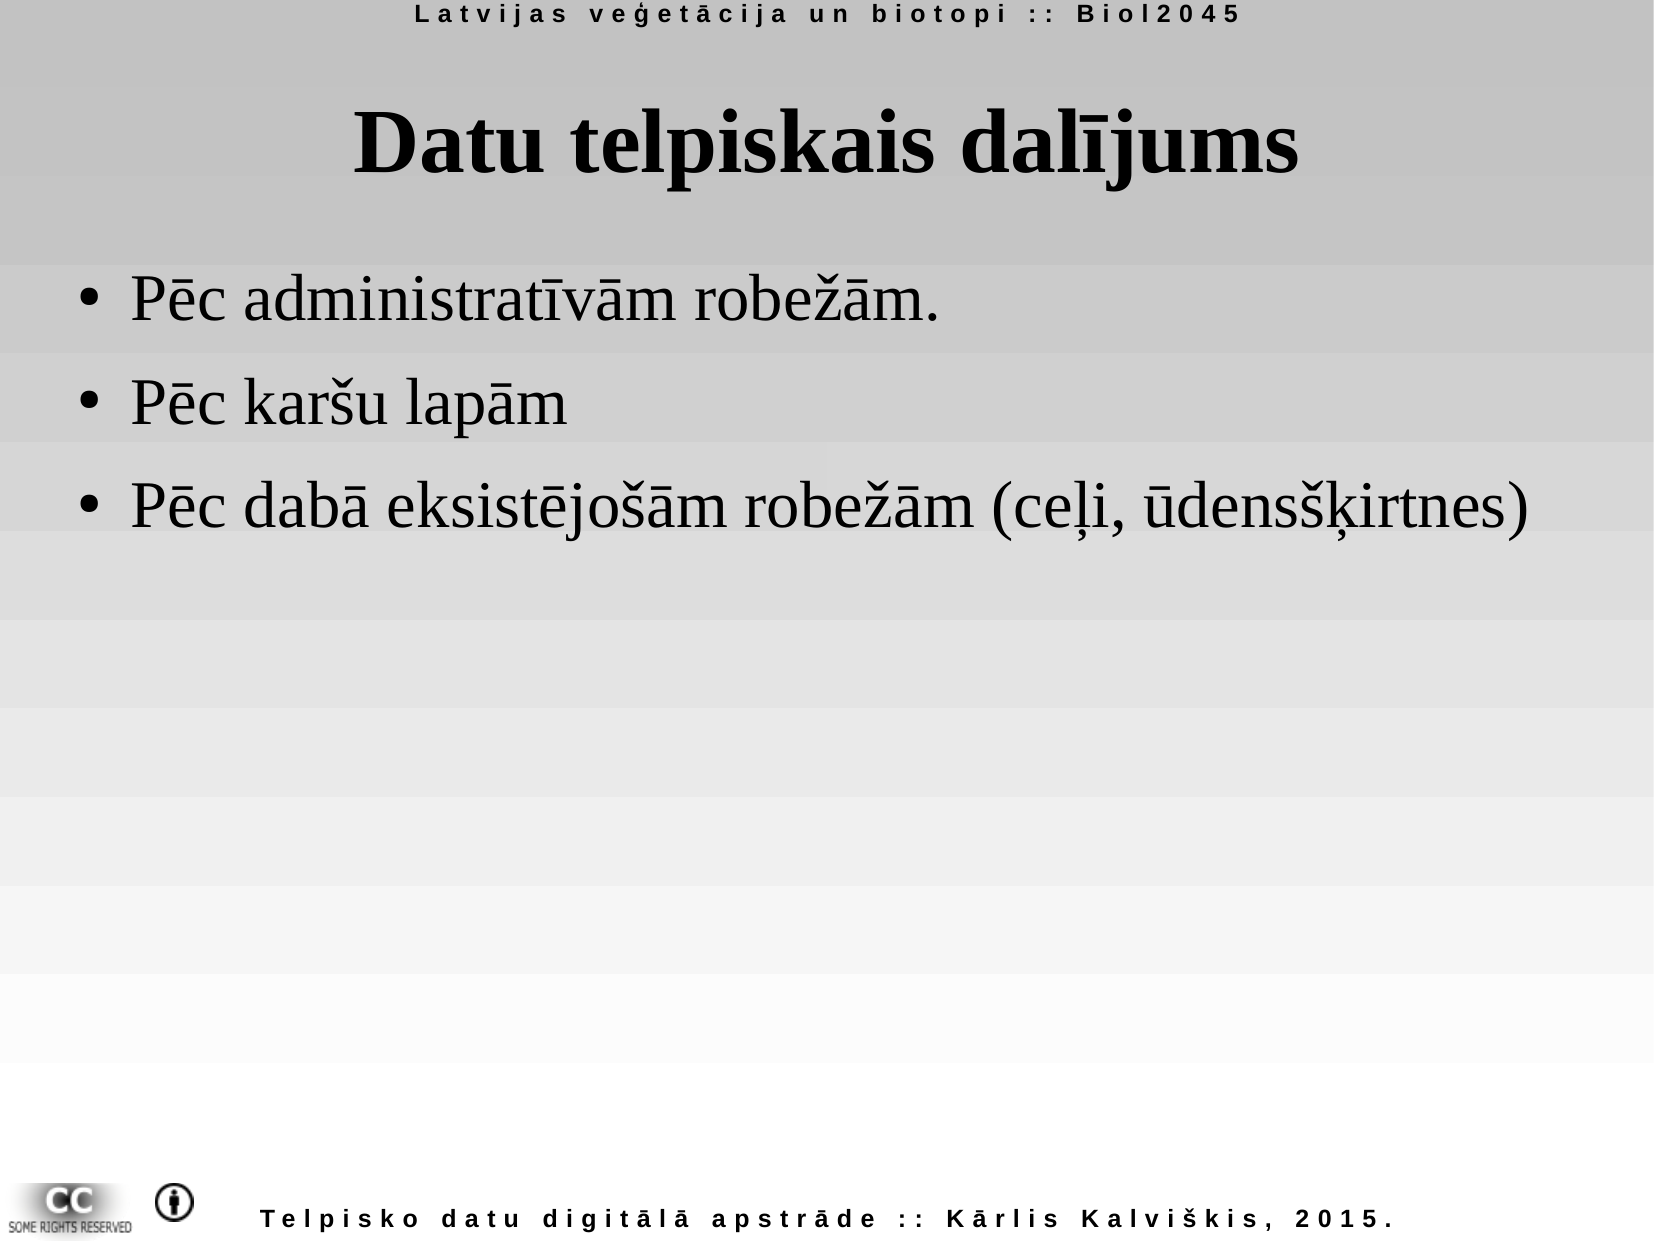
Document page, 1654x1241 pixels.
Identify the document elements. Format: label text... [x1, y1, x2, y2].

list Pēc administratīvām robežām. Pēc karšu lapām Pēc dabā eksistējošām robežām (ceļi, ūdensšķirtnes) [59, 261, 1596, 1175]
title Datu telpiskais dalījums [59, 37, 1596, 246]
picture [0, 0, 1654, 1241]
